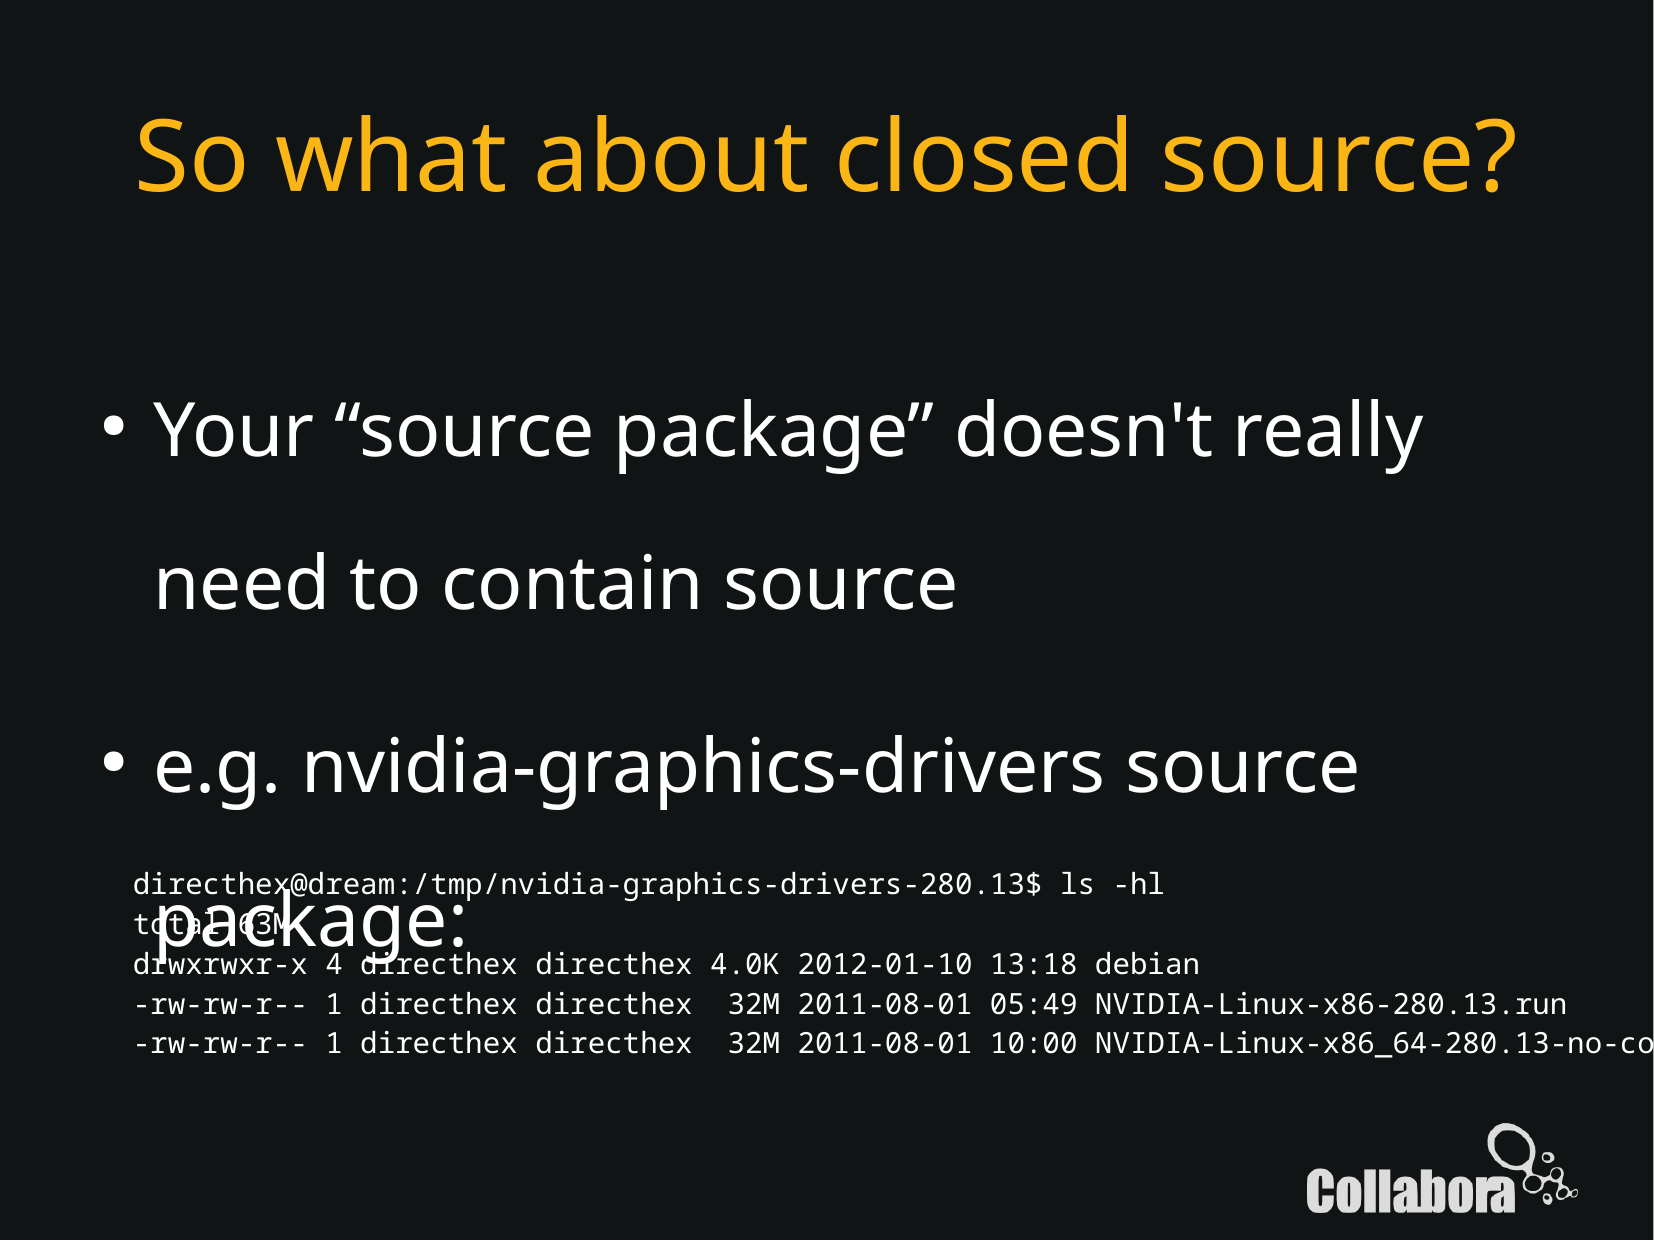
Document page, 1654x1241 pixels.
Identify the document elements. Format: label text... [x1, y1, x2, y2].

list Your “source package” doesn't really need to contain source e.g. nvidia-graphics-drivers source package: [82, 324, 1571, 1109]
title So what about closed source? [82, 49, 1571, 257]
picture [1307, 1123, 1578, 1213]
text_box directhex@dream:/tmp/nvidia-graphics-drivers-280.13$ ls -hl total 63M drwxrwxr-x 4 directhex directhex 4.0K 2012-01-10 13:18 debian -rw-rw-r-- 1 directhex directhex 32M 2011-08-01 05:49 NVIDIA-Linux-x86-280.13.run -rw-rw-r-- 1 directhex directhex 32M 2011-08-01 10:00 NVIDIA-Linux-x86_64-280.13-no-compat32.run [118, 856, 1579, 1047]
